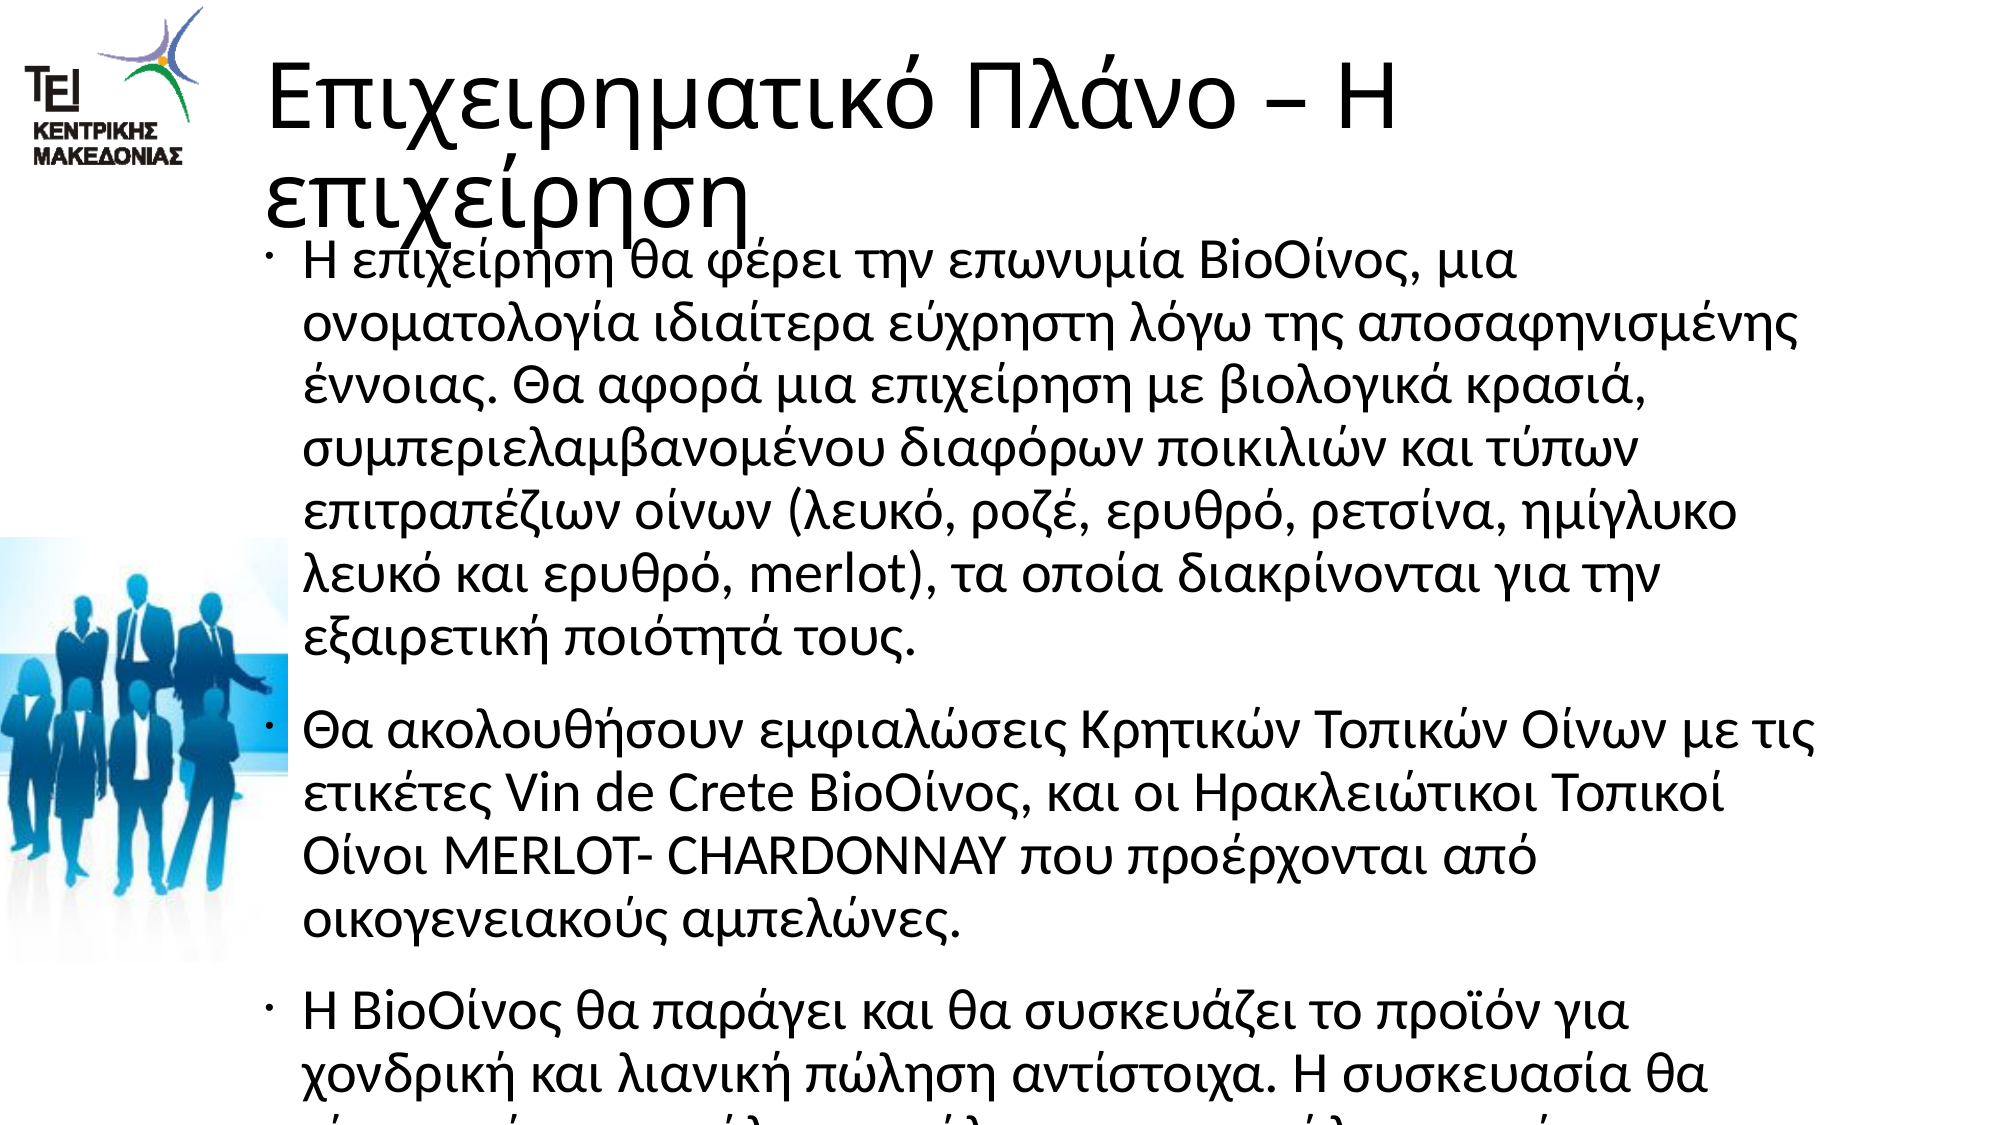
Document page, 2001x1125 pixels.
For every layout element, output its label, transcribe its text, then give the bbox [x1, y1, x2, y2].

picture [0, 537, 249, 963]
list Η επιχείρηση θα φέρει την επωνυμία BioΟίνος, μια ονοματολογία ιδιαίτερα εύχρηστη λόγω της αποσαφηνισμένης έννοιας. Θα αφορά μια επιχείρηση με βιολογικά κρασιά, συμπεριελαμβανομένου διαφόρων ποικιλιών και τύπων επιτραπέζιων οίνων (λευκό, ροζέ, ερυθρό, ρετσίνα, ημίγλυκο λευκό και ερυθρό, merlot), τα οποία διακρίνονται για την εξαιρετική ποιότητά τους. Θα ακολουθήσουν εμφιαλώσεις Κρητικών Τοπικών Οίνων με τις ετικέτες Vin de Crete BioΟίνος, και οι Ηρακλειώτικοι Τοπικοί Οίνοι MERLOT- CHARDONNAY που προέρχονται από οικογενειακούς αμπελώνες. Η BioΟίνος θα παράγει και θα συσκευάζει το προϊόν για χονδρική και λιανική πώληση αντίστοιχα. Η συσκευασία θα γίνεται είτε σε γυάλινες φιάλες για μεταπώληση από καταστήματα λιανικής ή χώρους εστίασης όπως επίσης και ασκούς πέντε λίτρων για χύμα κατανάλωση. Καινοτομώντας η BioΟίνος , θα συσκευάζει οίνο σε πλαστικές φιάλες συσκευασίες τύπου pet με χωρητικότητα 0.75 lt. και 1,5 lt., το οποίο μπορεί να πωληθεί σε χαμηλότερη τιμή ή σαν δώρο με την αγορά μεγάλης ποσότητας από τις γυάλινες φιάλες. Στην αρχική φάση της διείσδυσης στην αγορά, κάθε συσκευασία θα συνοδεύεται από πολύπτυχο έντυπο ενημερωτικού περιεχομένου, που θα φέρει και το λογότυπο της BioΟίνος. [249, 220, 1863, 994]
picture [0, 0, 135, 169]
title Επιχειρηματικό Πλάνο – Η επιχείρηση [249, 41, 1863, 192]
